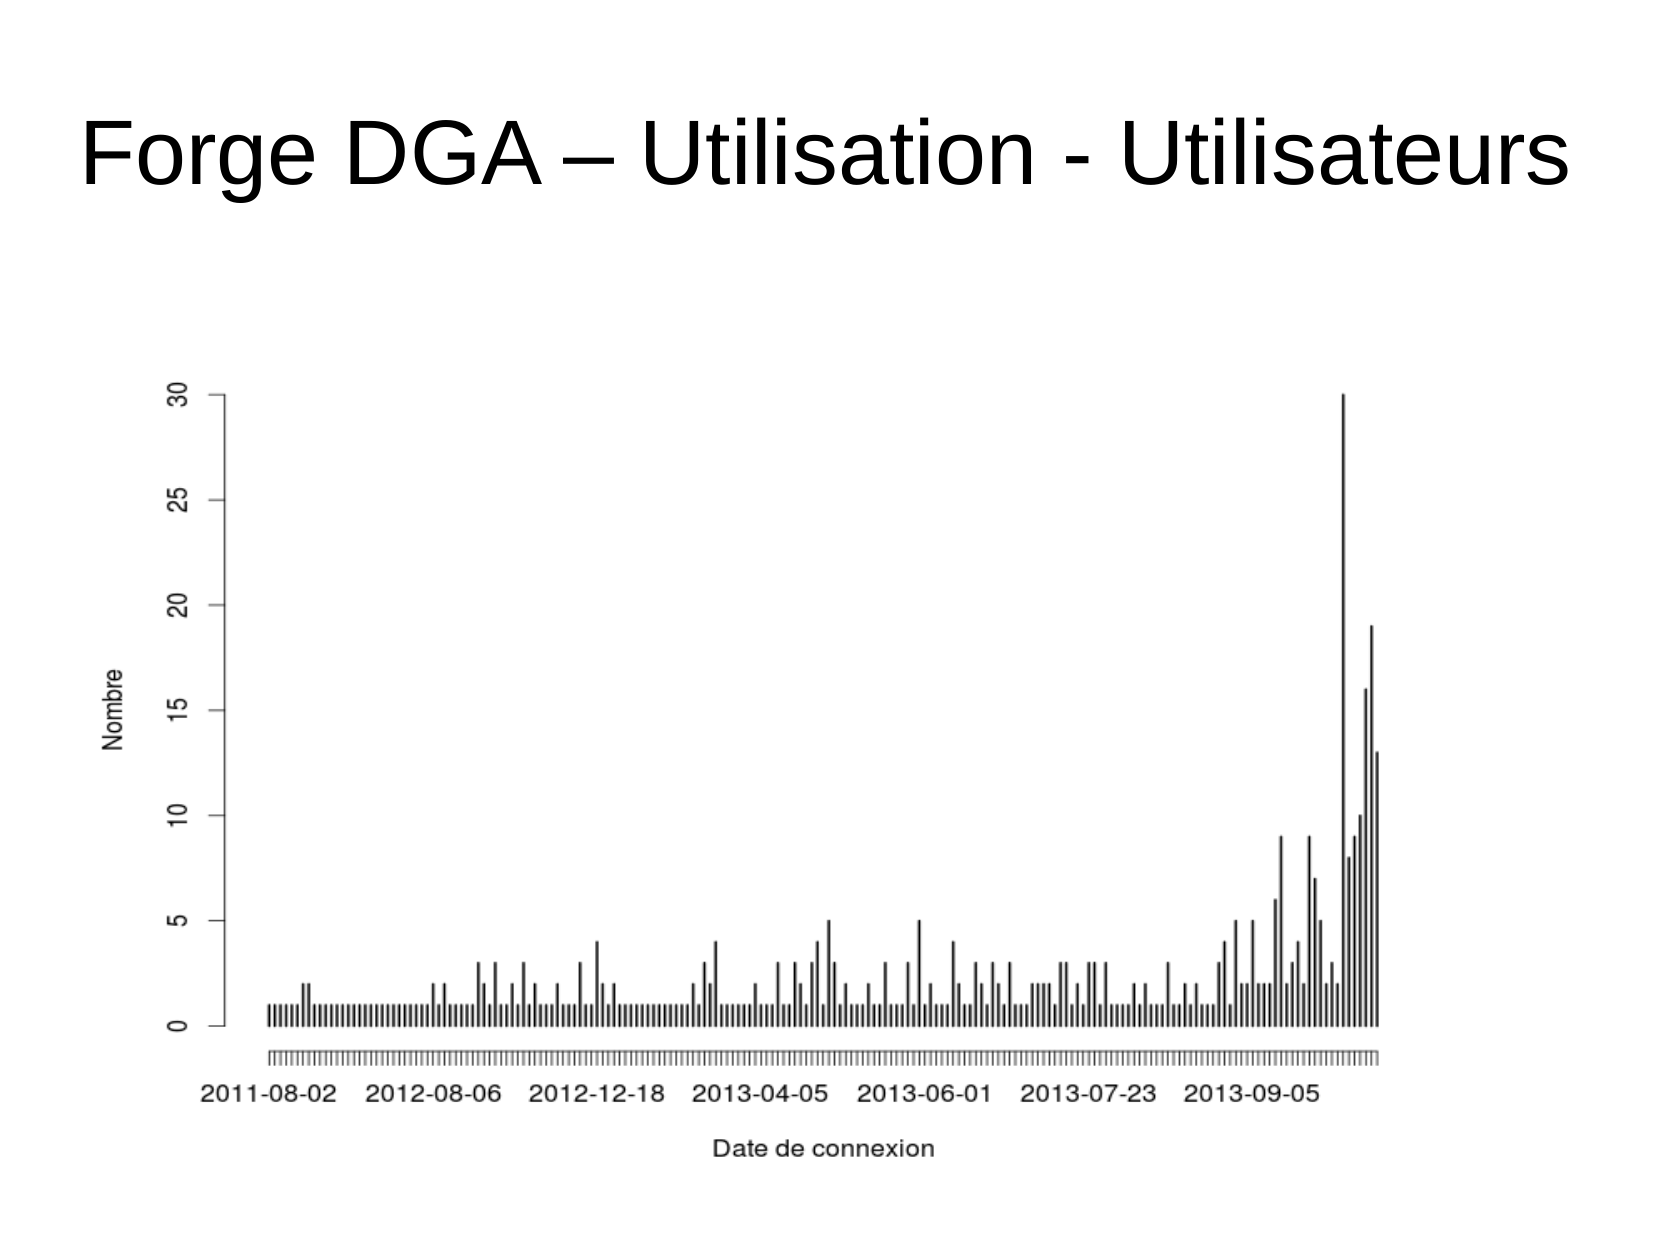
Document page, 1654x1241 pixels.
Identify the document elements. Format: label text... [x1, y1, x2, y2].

picture [94, 256, 1489, 1193]
title Forge DGA – Utilisation - Utilisateurs [47, 49, 1607, 257]
